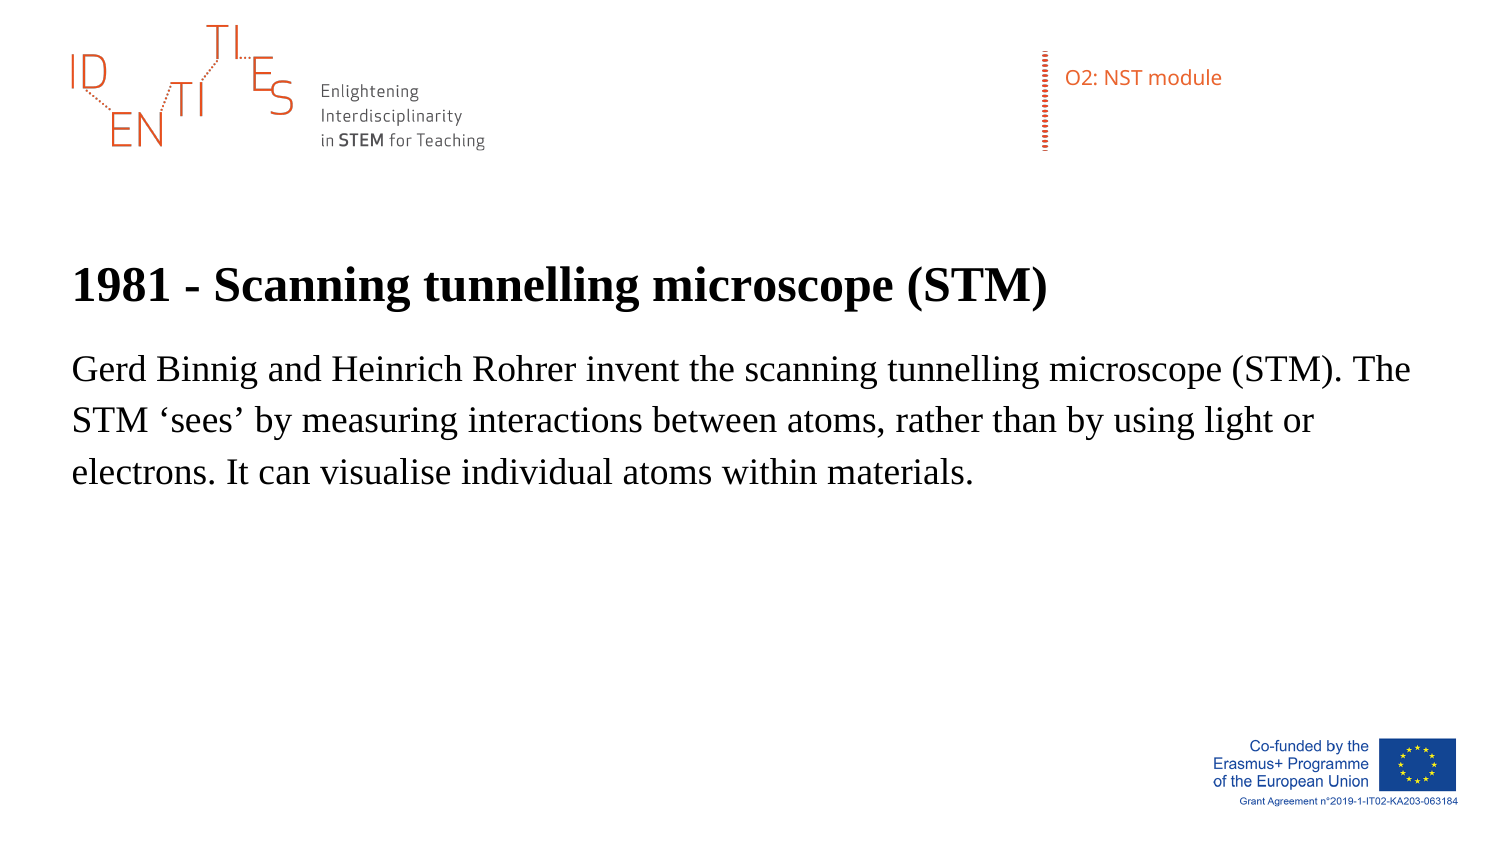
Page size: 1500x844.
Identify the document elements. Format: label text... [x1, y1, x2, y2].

picture [1208, 735, 1459, 810]
picture [1042, 51, 1051, 151]
text_box O2: NST module [1051, 57, 1472, 139]
text_box 1981 - Scanning tunnelling microscope (STM) Gerd Binnig and Heinrich Rohrer invent the scanning tunnelling microscope (STM). The STM ‘sees’ by measuring interactions between atoms, rather than by using light or electrons. It can visualise individual atoms within materials. [56, 227, 1444, 573]
picture [71, 21, 485, 154]
